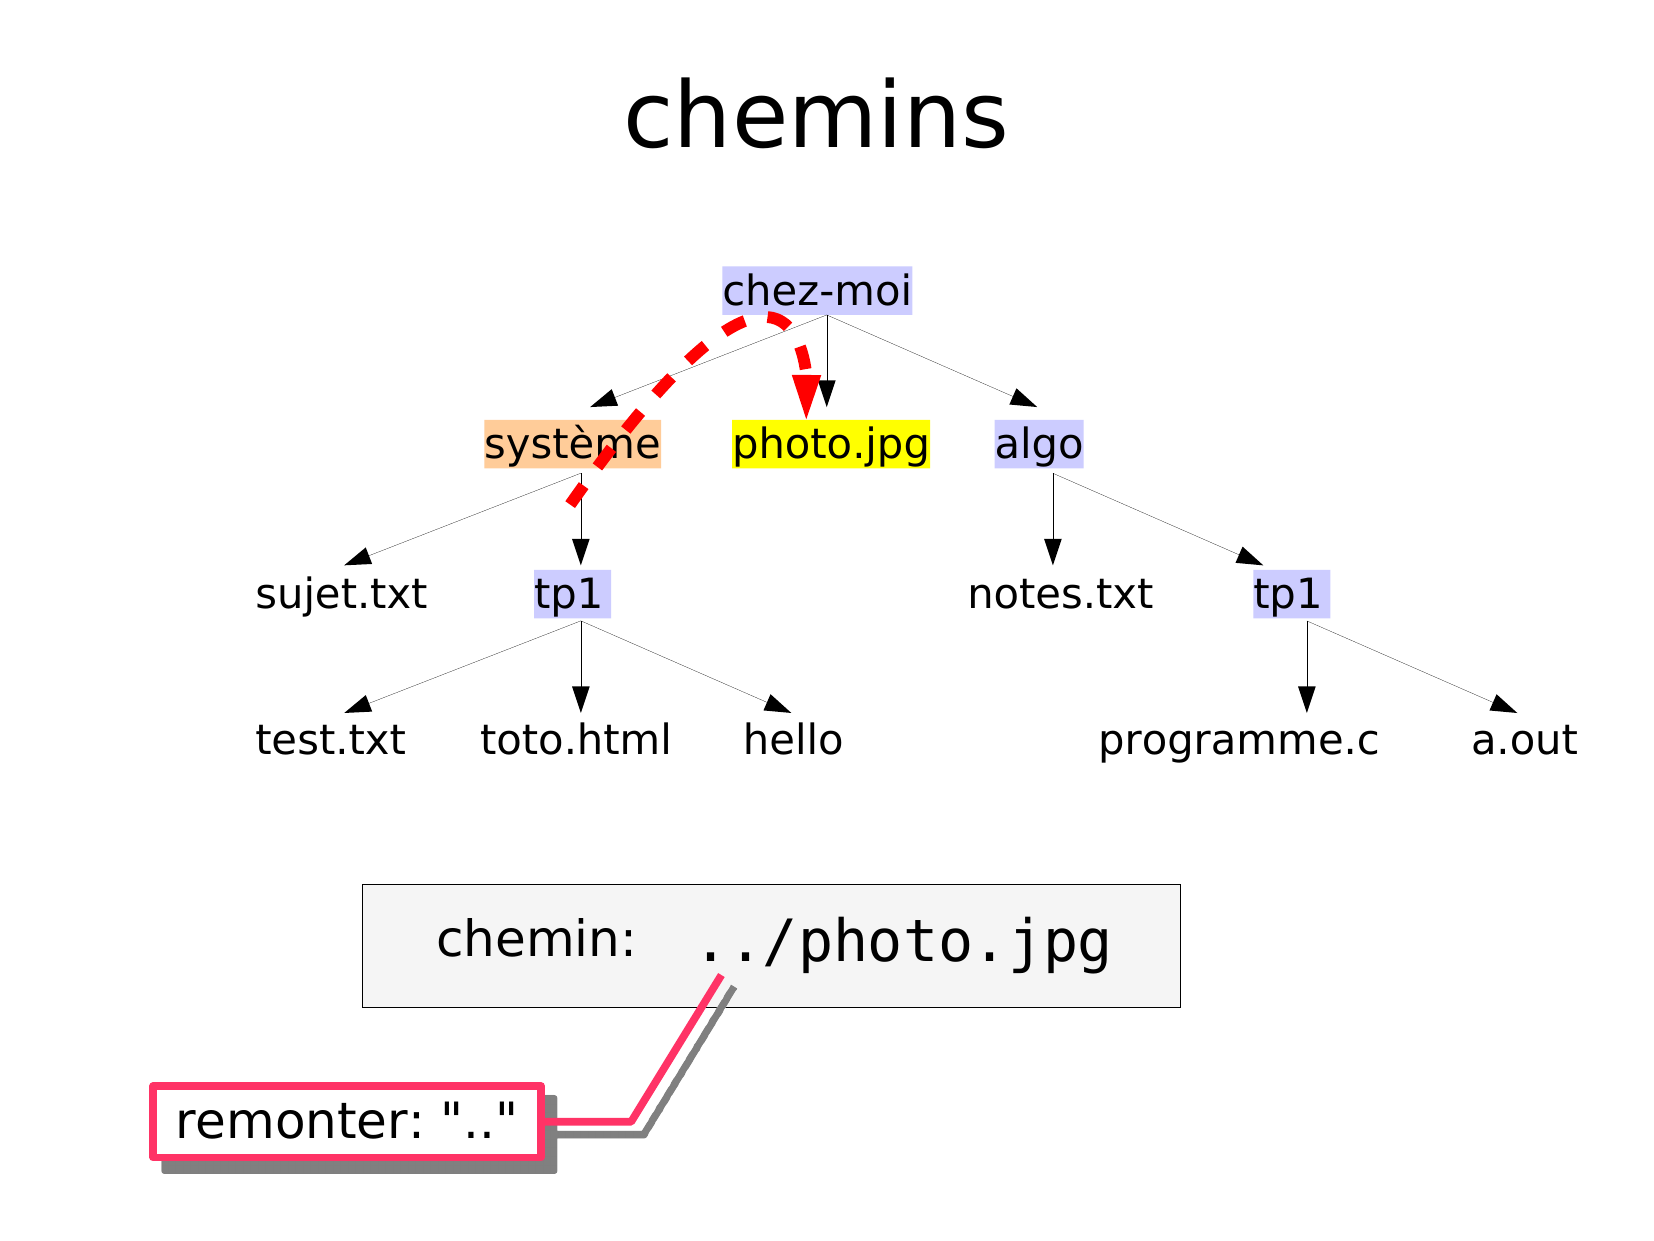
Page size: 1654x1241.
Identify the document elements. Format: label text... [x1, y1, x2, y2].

text_box photo.jpg [732, 419, 931, 469]
text_box notes.txt [967, 569, 1154, 619]
text_box tp1 [534, 569, 612, 619]
title chemins [126, 0, 1508, 177]
text_box [362, 884, 1181, 1008]
text_box ../photo.jpg [693, 907, 1114, 976]
text_box sujet.txt [255, 569, 428, 619]
text_box système [484, 419, 662, 469]
text_box chez-moi [722, 266, 913, 315]
text_box remonter: ".." [153, 1086, 541, 1158]
text_box algo [994, 419, 1084, 469]
text_box a.out [1471, 715, 1579, 765]
text_box programme.c [1098, 715, 1381, 765]
text_box test.txt [255, 715, 407, 765]
text_box hello [742, 715, 844, 765]
text_box chemin: [436, 910, 638, 969]
text_box tp1 [1253, 569, 1331, 619]
text_box toto.html [480, 715, 673, 765]
